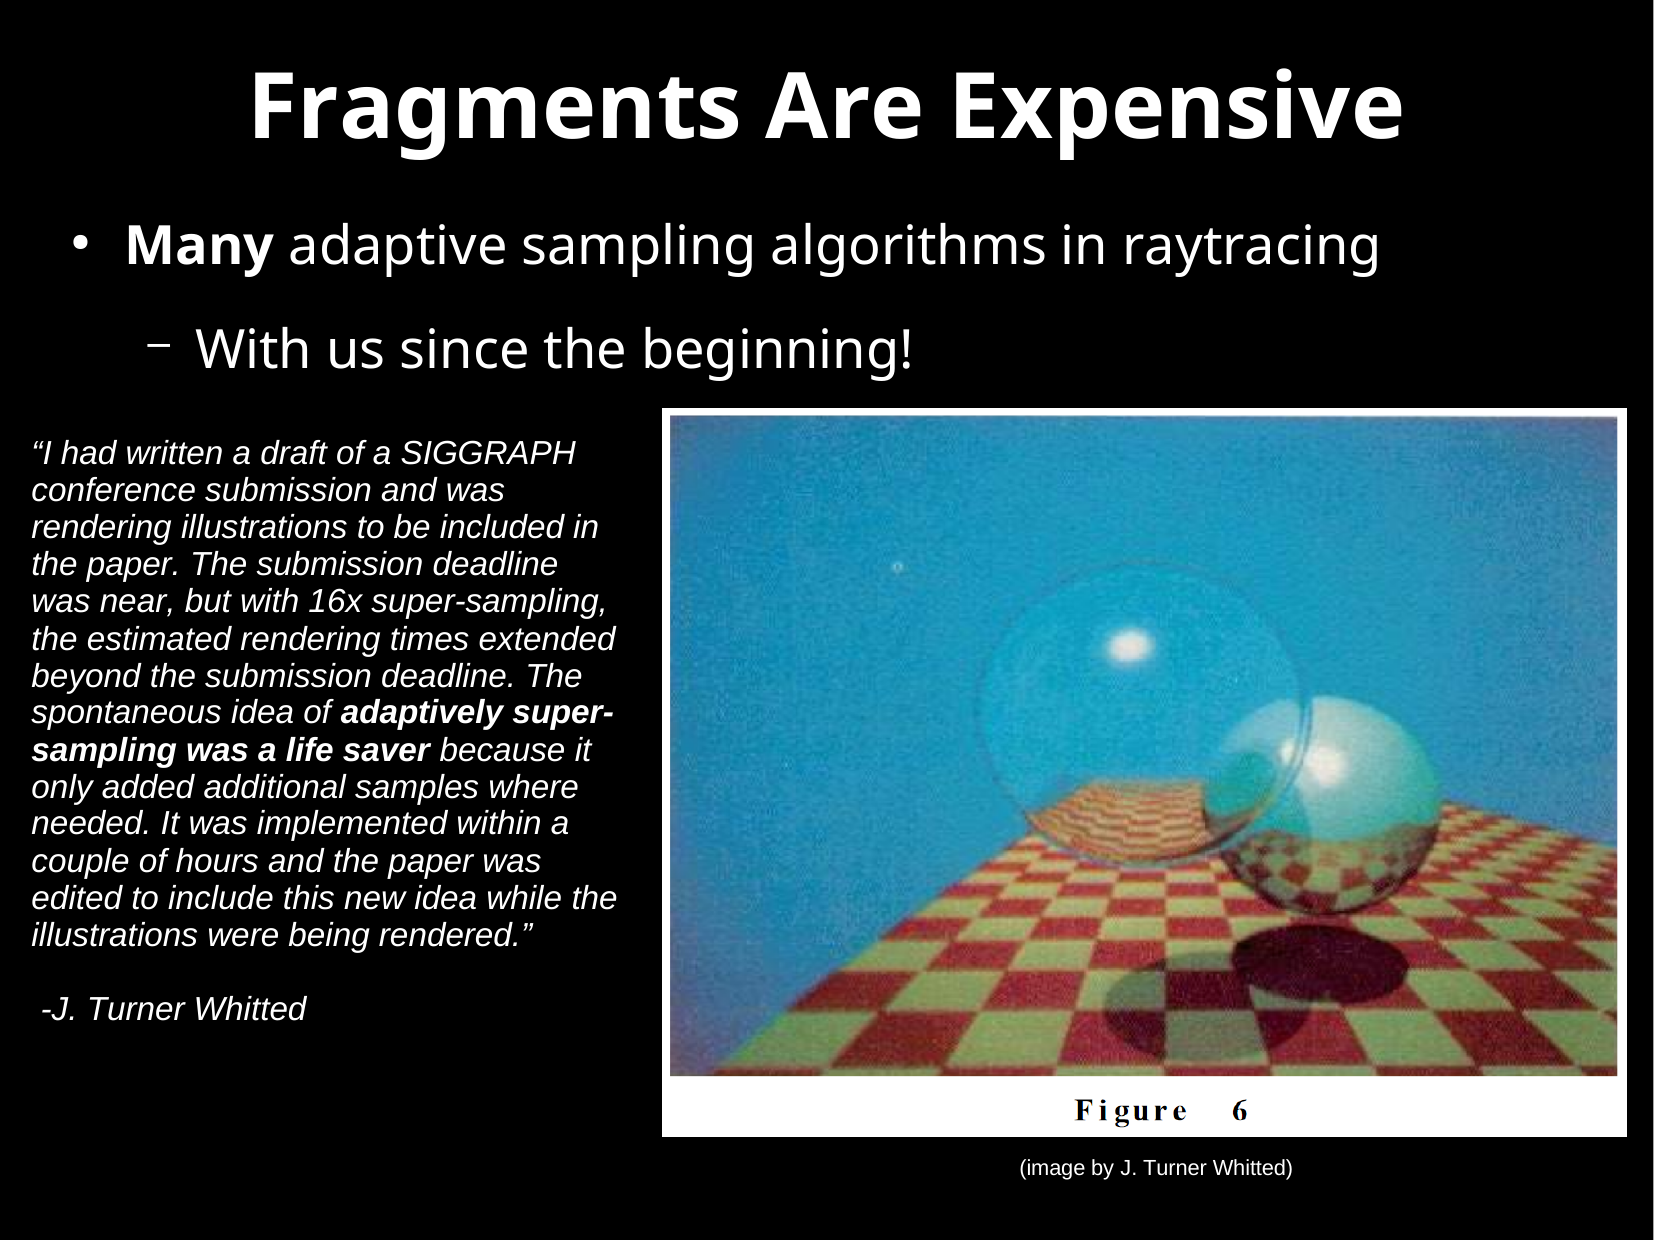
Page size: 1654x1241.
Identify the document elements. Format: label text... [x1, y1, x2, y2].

list Many adaptive sampling algorithms in raytracing With us since the beginning! [53, 206, 1595, 1061]
title Fragments Are Expensive [0, 0, 1654, 207]
text_box “I had written a draft of a SIGGRAPH conference submission and was rendering illustrations to be included in the paper. The submission deadline was near, but with 16x super-sampling, the estimated rendering times extended beyond the submission deadline. The spontaneous idea of adaptively super-sampling was a life saver because it only added additional samples where needed. It was implemented within a couple of hours and the paper was edited to include this new idea while the illustrations were being rendered.” -J. Turner Whitted [16, 427, 642, 1146]
picture [662, 408, 1627, 1137]
text_box (image by J. Turner Whitted) [1004, 1148, 1323, 1212]
